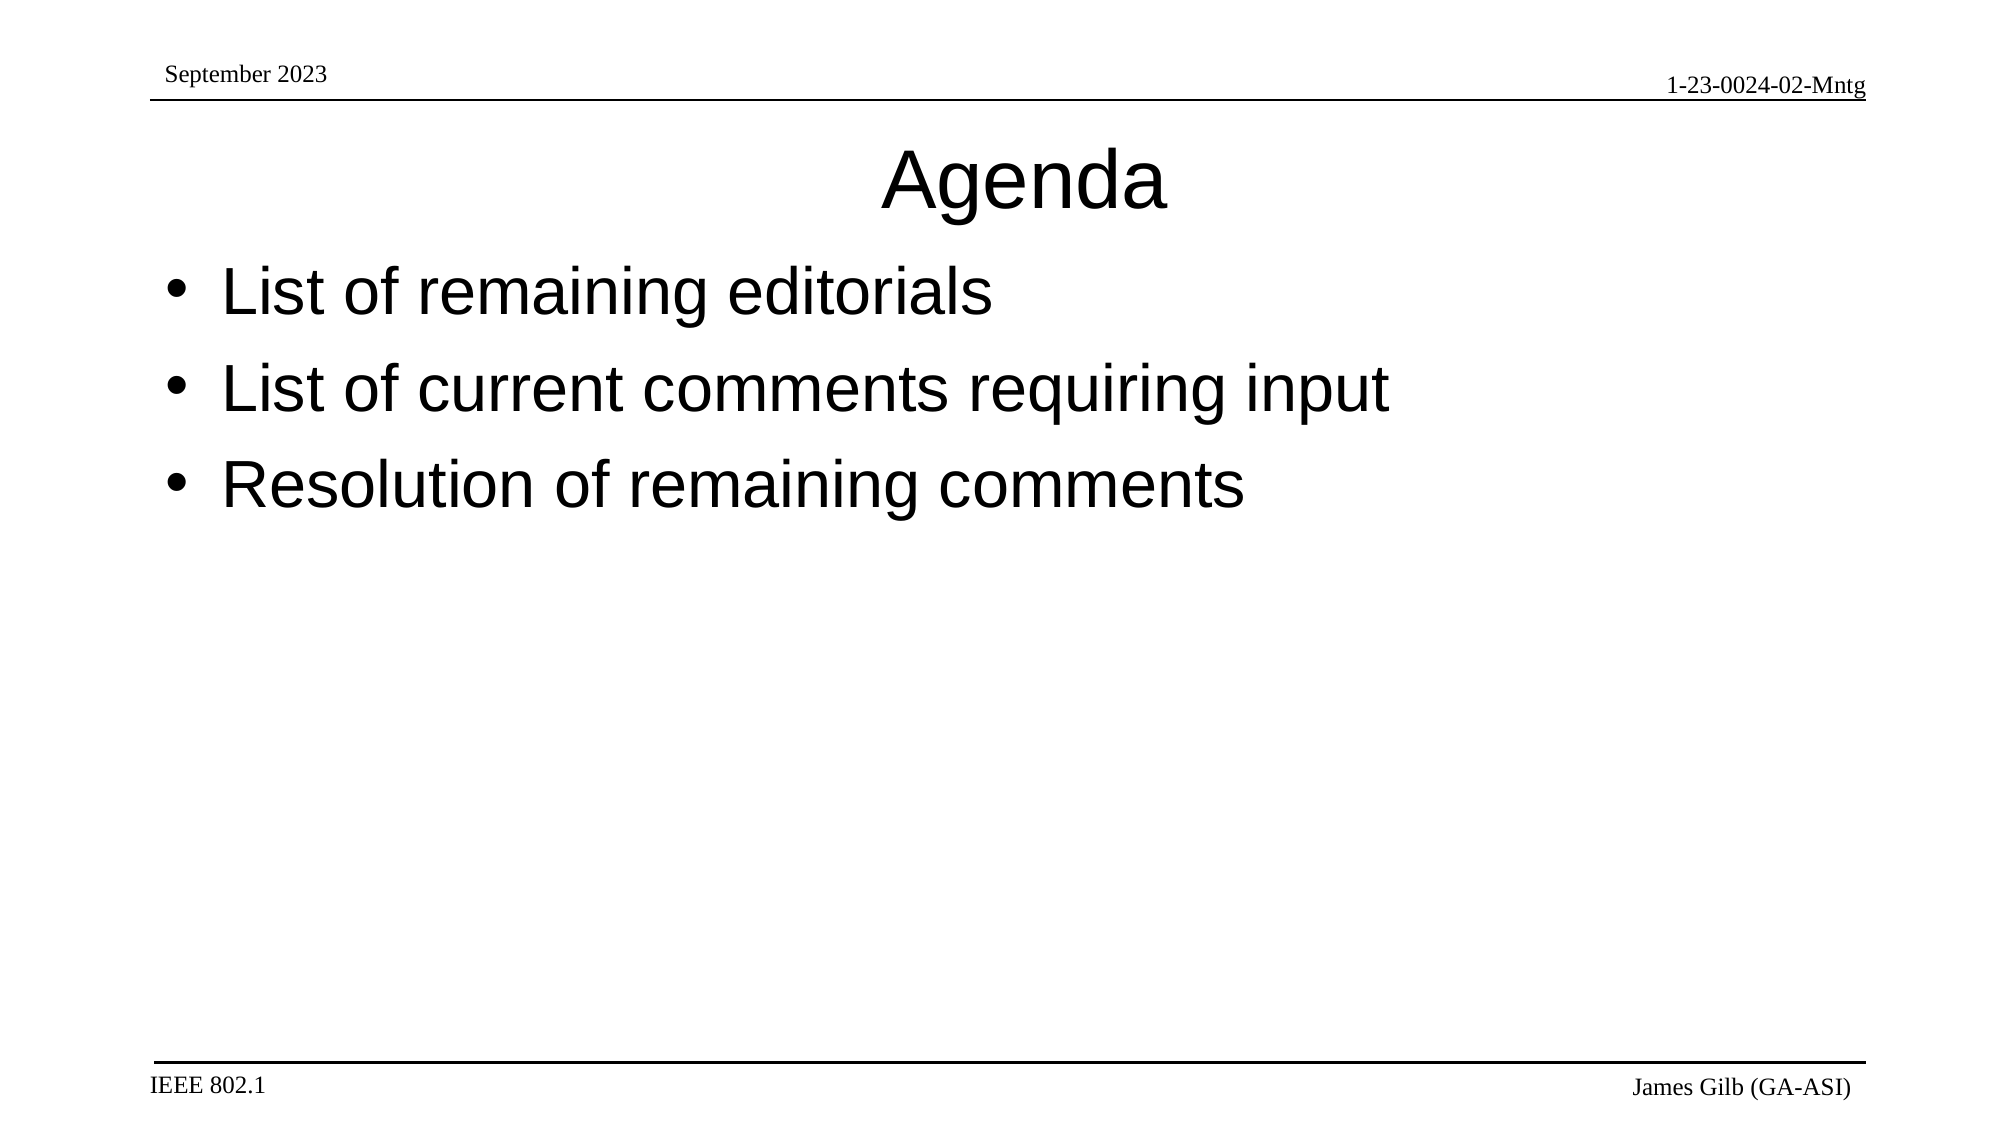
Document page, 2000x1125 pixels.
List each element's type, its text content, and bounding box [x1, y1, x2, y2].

title Agenda [149, 112, 1900, 238]
list List of remaining editorials List of current comments requiring input Resolution of remaining comments [149, 239, 1900, 1051]
